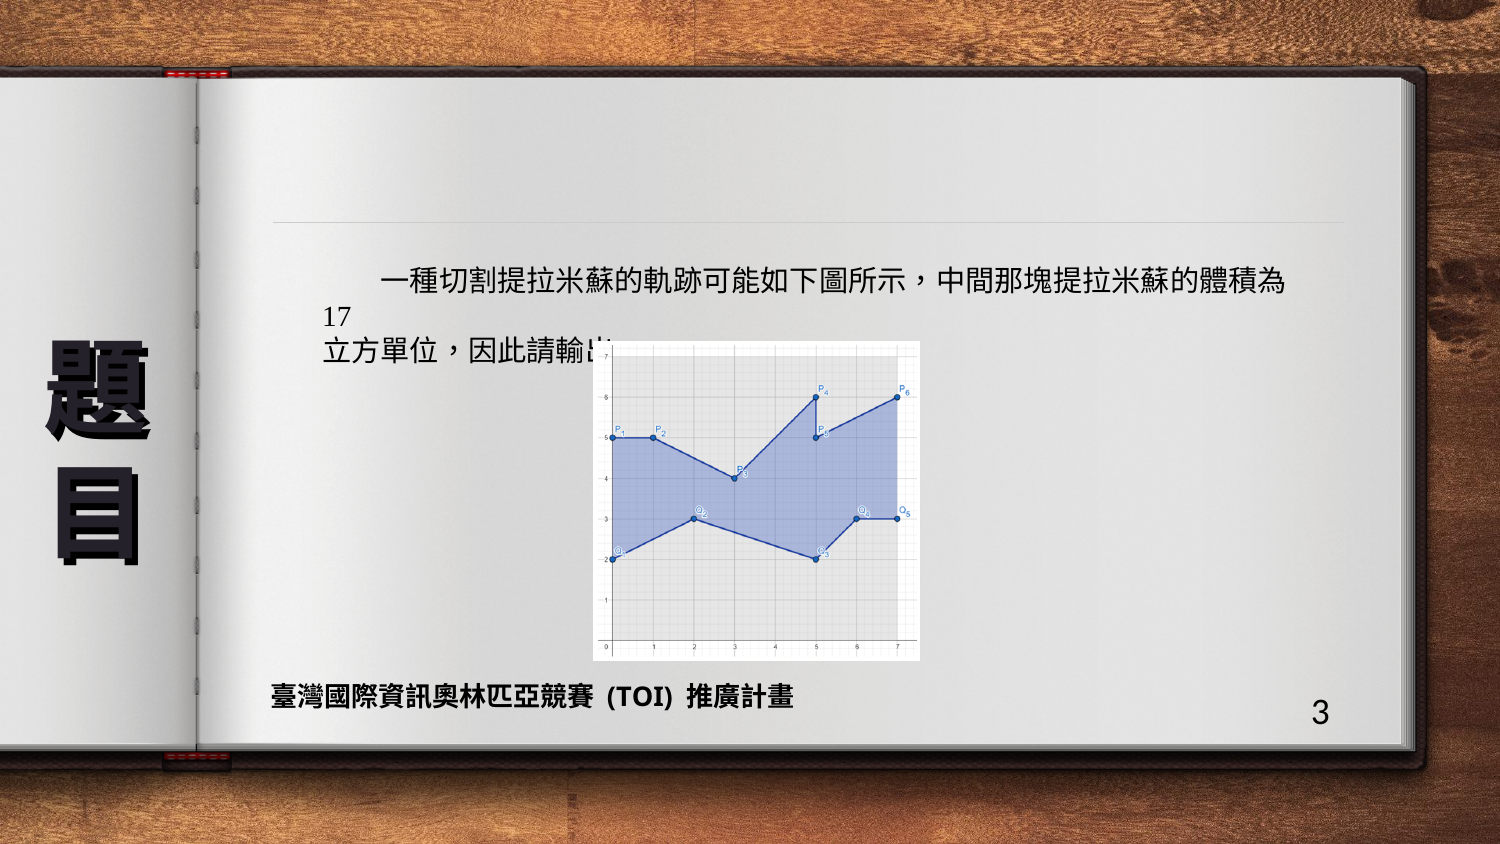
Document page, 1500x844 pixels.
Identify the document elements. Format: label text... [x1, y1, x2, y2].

text_box [1295, 672, 1386, 737]
picture [593, 341, 920, 661]
text_box 一種切割提拉米蘇的軌跡可能如下圖所示，中間那塊提拉米蘇的體積為 17 立方單位，因此請輸出34。 [307, 255, 1341, 375]
title 題 目 [28, 306, 210, 552]
